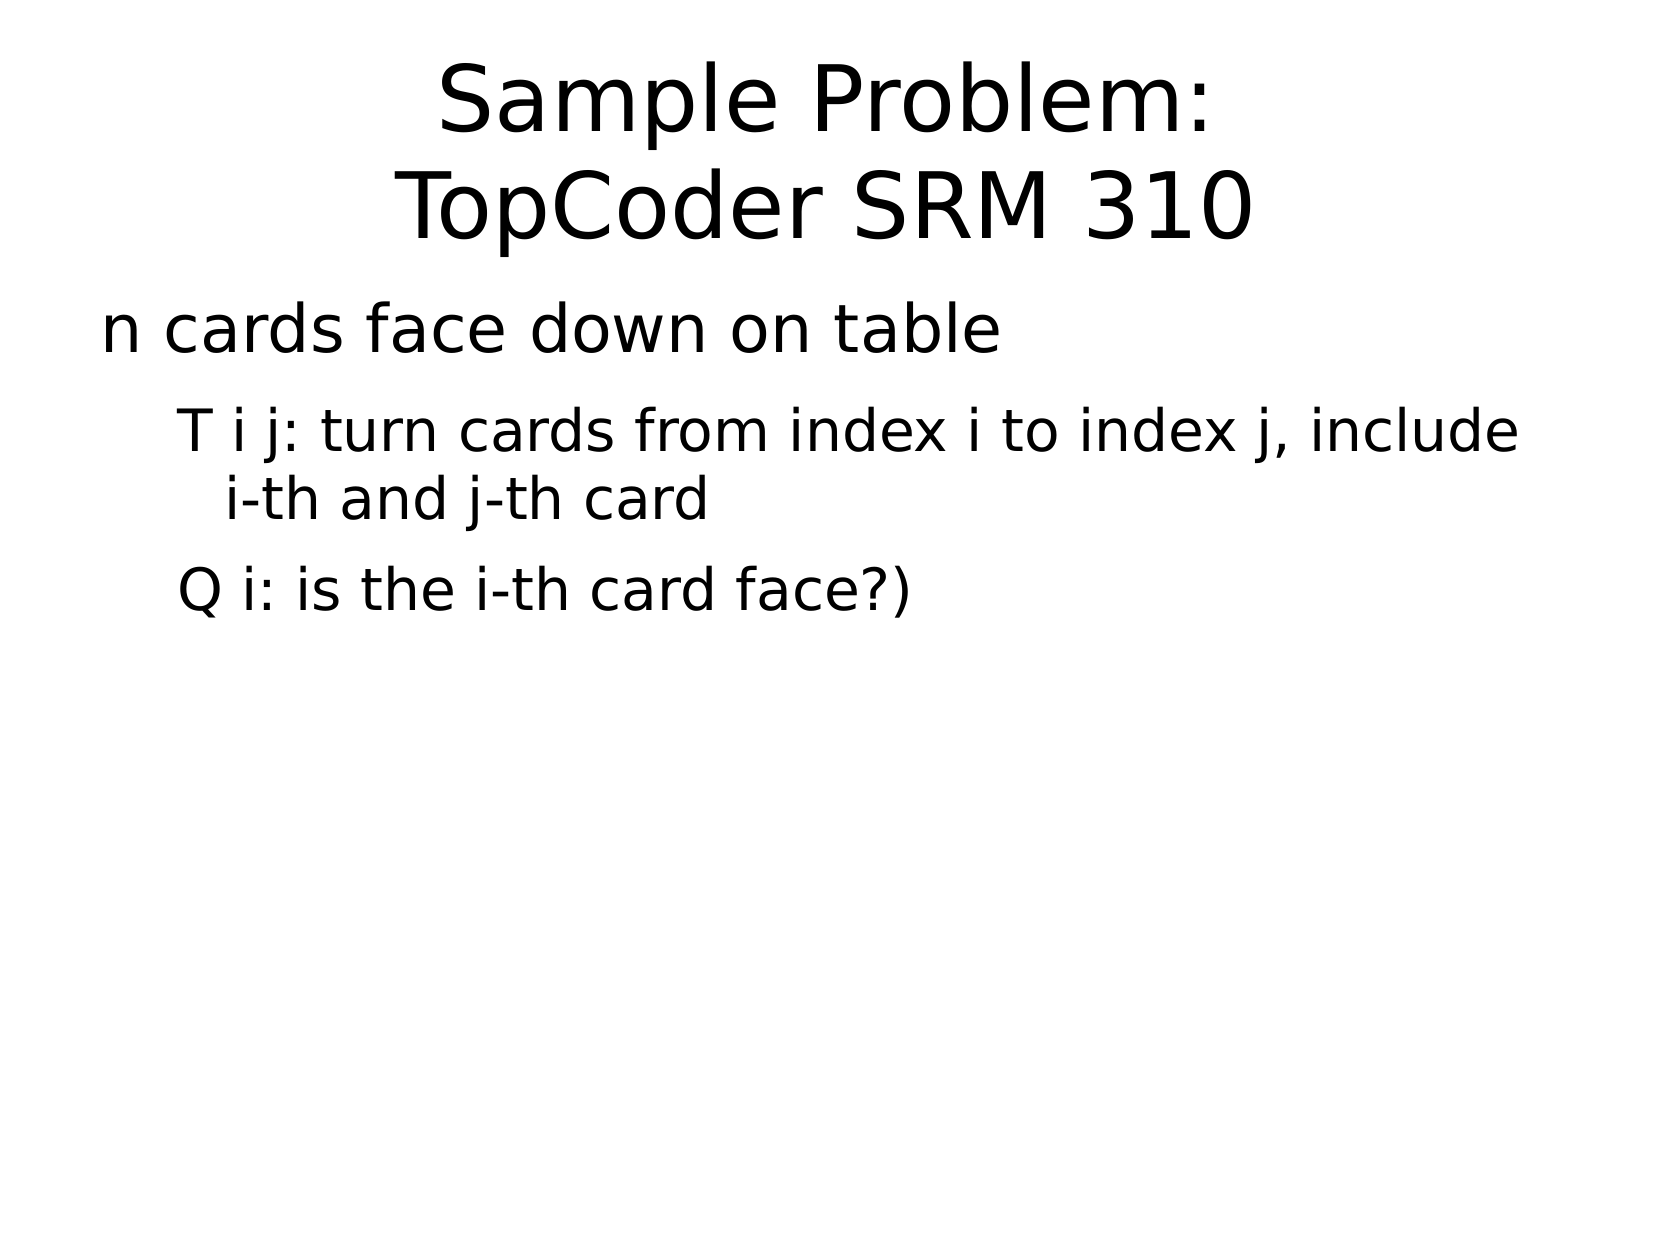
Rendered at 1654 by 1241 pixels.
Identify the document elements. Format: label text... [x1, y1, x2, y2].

title Sample Problem: TopCoder SRM 310 [82, 45, 1571, 261]
list n cards face down on table T i j: turn cards from index i to index j, include i-th and j-th card Q i: is the i-th card face?) [82, 290, 1571, 1094]
